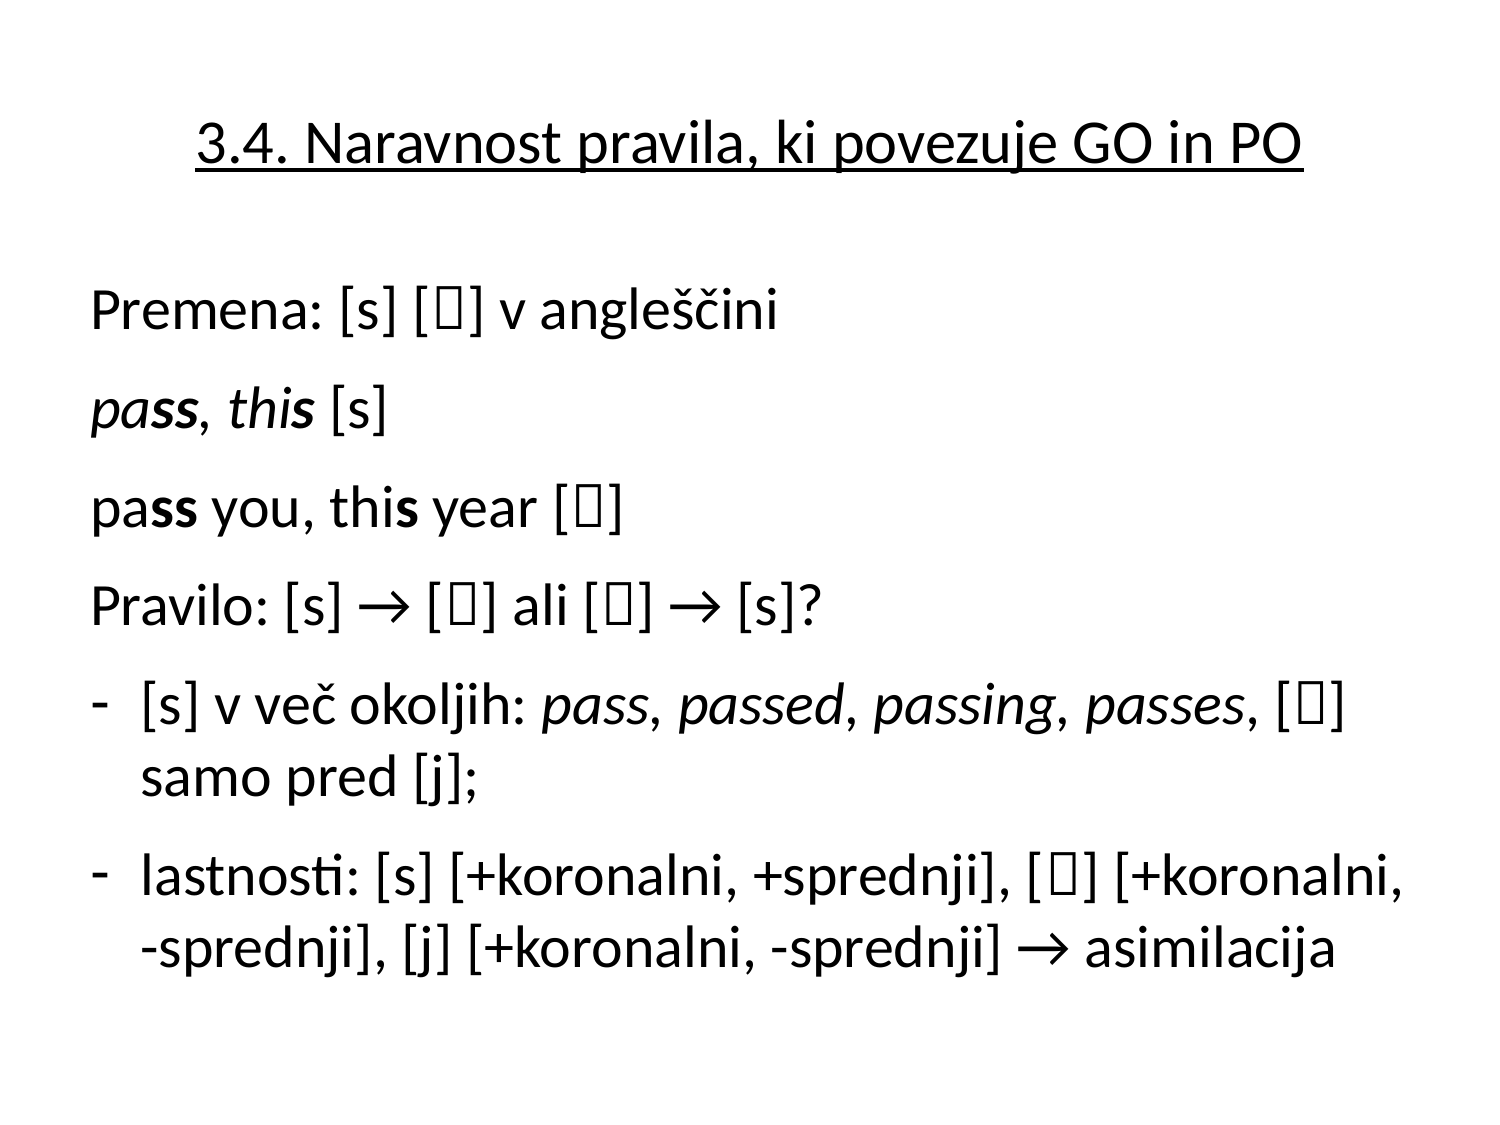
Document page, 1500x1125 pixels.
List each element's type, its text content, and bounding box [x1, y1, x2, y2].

title 3.4. Naravnost pravila, ki povezuje GO in PO [75, 45, 1425, 233]
list Premena: [s] [] v angleščini pass, this [s] pass you, this year [] Pravilo: [s] → [] ali [] → [s]? [s] v več okoljih: pass, passed, passing, passes, [] samo pred [j]; lastnosti: [s] [+koronalni, +sprednji], [] [+koronalni, -sprednji], [j] [+koronalni, -sprednji] → asimilacija [75, 262, 1425, 1005]
